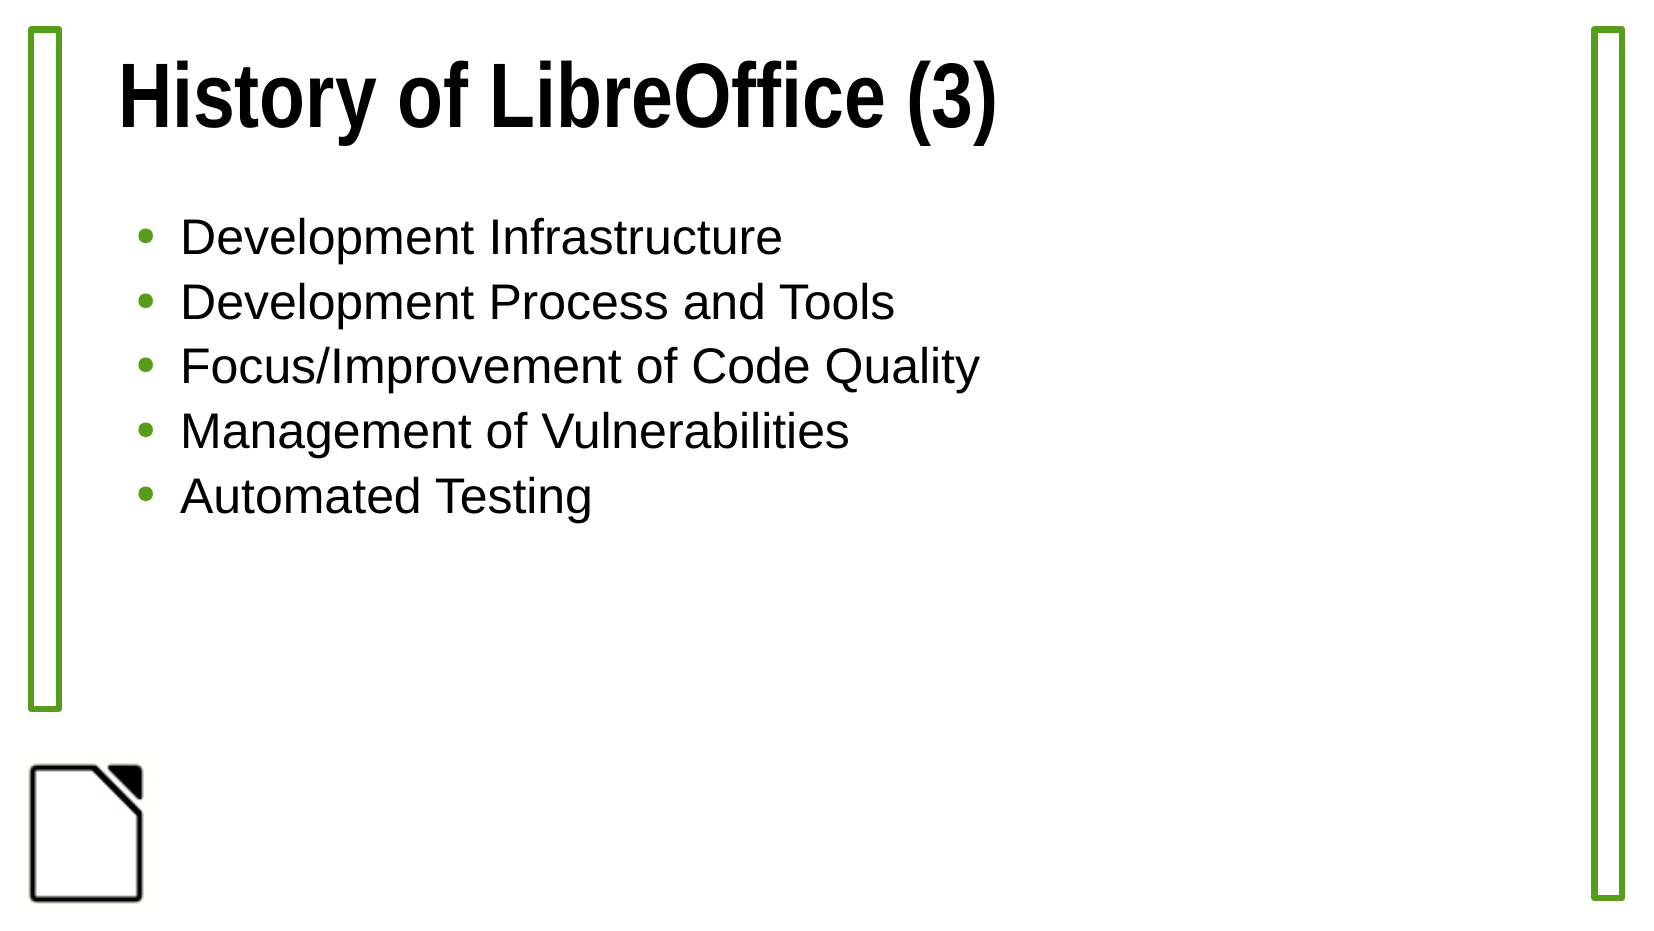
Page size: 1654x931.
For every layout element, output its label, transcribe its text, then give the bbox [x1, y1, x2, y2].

title History of LibreOffice (3) [118, 35, 1536, 154]
picture [9, 755, 166, 913]
list Development Infrastructure Development Process and Tools Focus/Improvement of Code Quality Management of Vulnerabilities Automated Testing [118, 209, 1536, 830]
